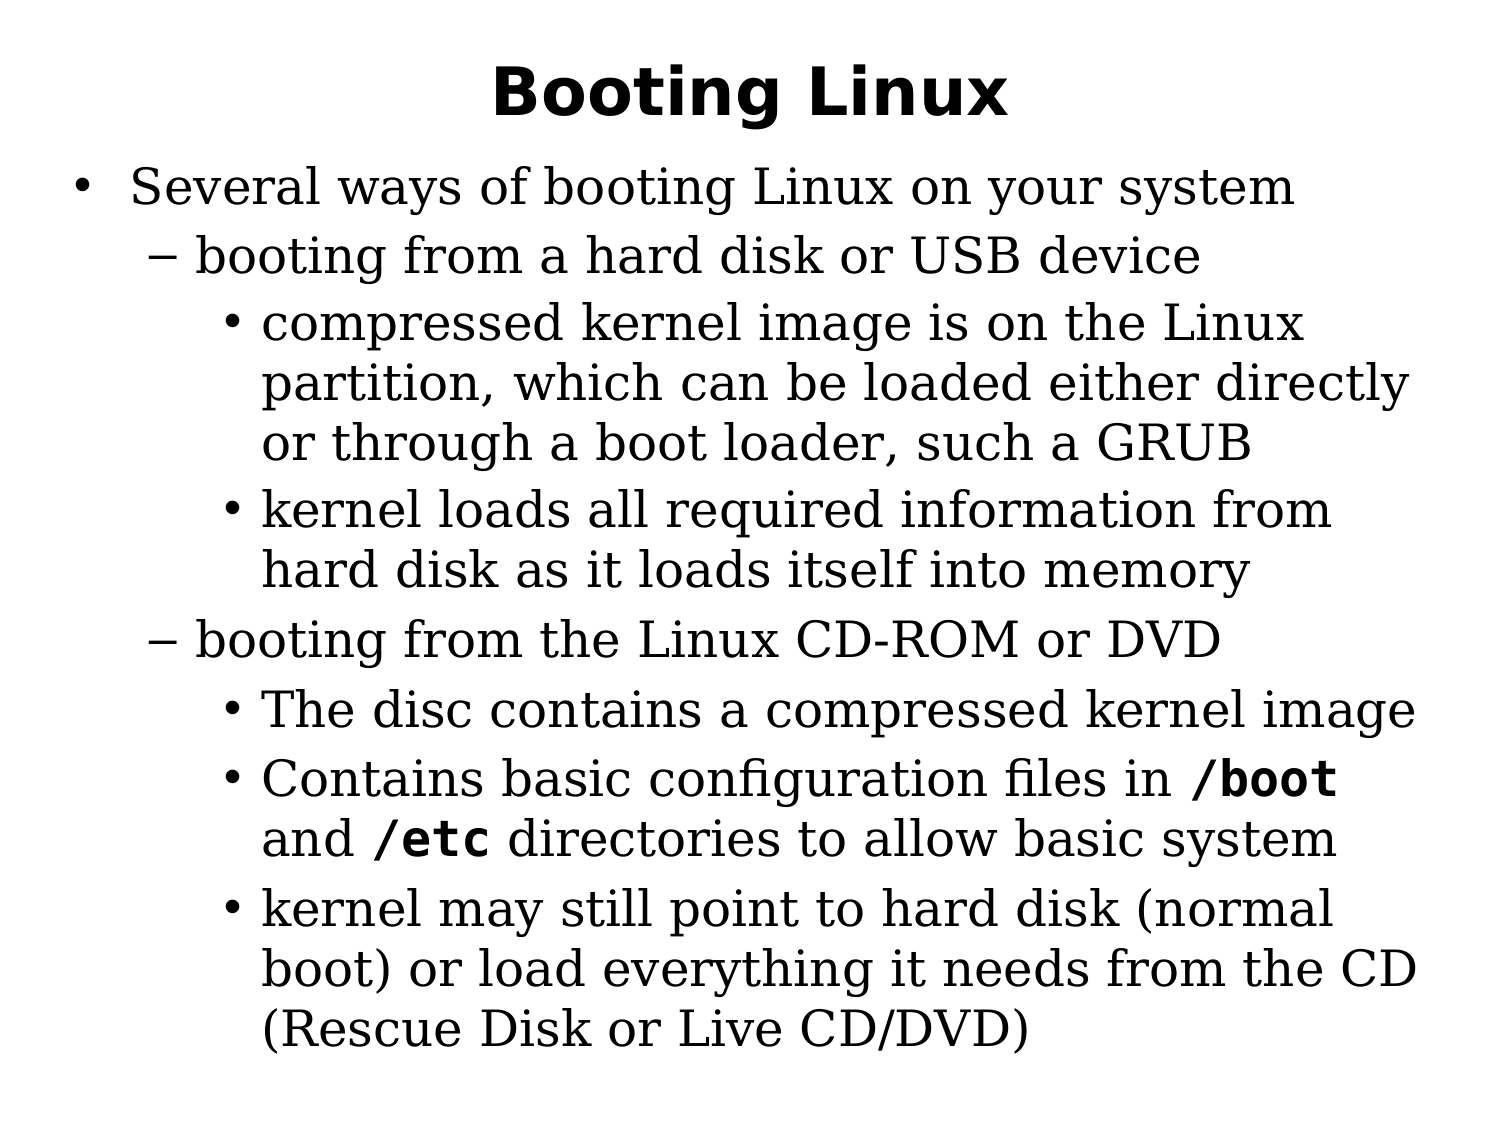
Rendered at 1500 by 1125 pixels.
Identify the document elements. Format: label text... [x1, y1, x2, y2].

title Booting Linux [112, 29, 1388, 147]
list Several ways of booting Linux on your system booting from a hard disk or USB device compressed kernel image is on the Linux partition, which can be loaded either directly or through a boot loader, such a GRUB kernel loads all required information from hard disk as it loads itself into memory booting from the Linux CD-ROM or DVD The disc contains a compressed kernel image Contains basic configuration files in /boot and /etc directories to allow basic system kernel may still point to hard disk (normal boot) or load everything it needs from the CD (Rescue Disk or Live CD/DVD) [59, 147, 1447, 1064]
